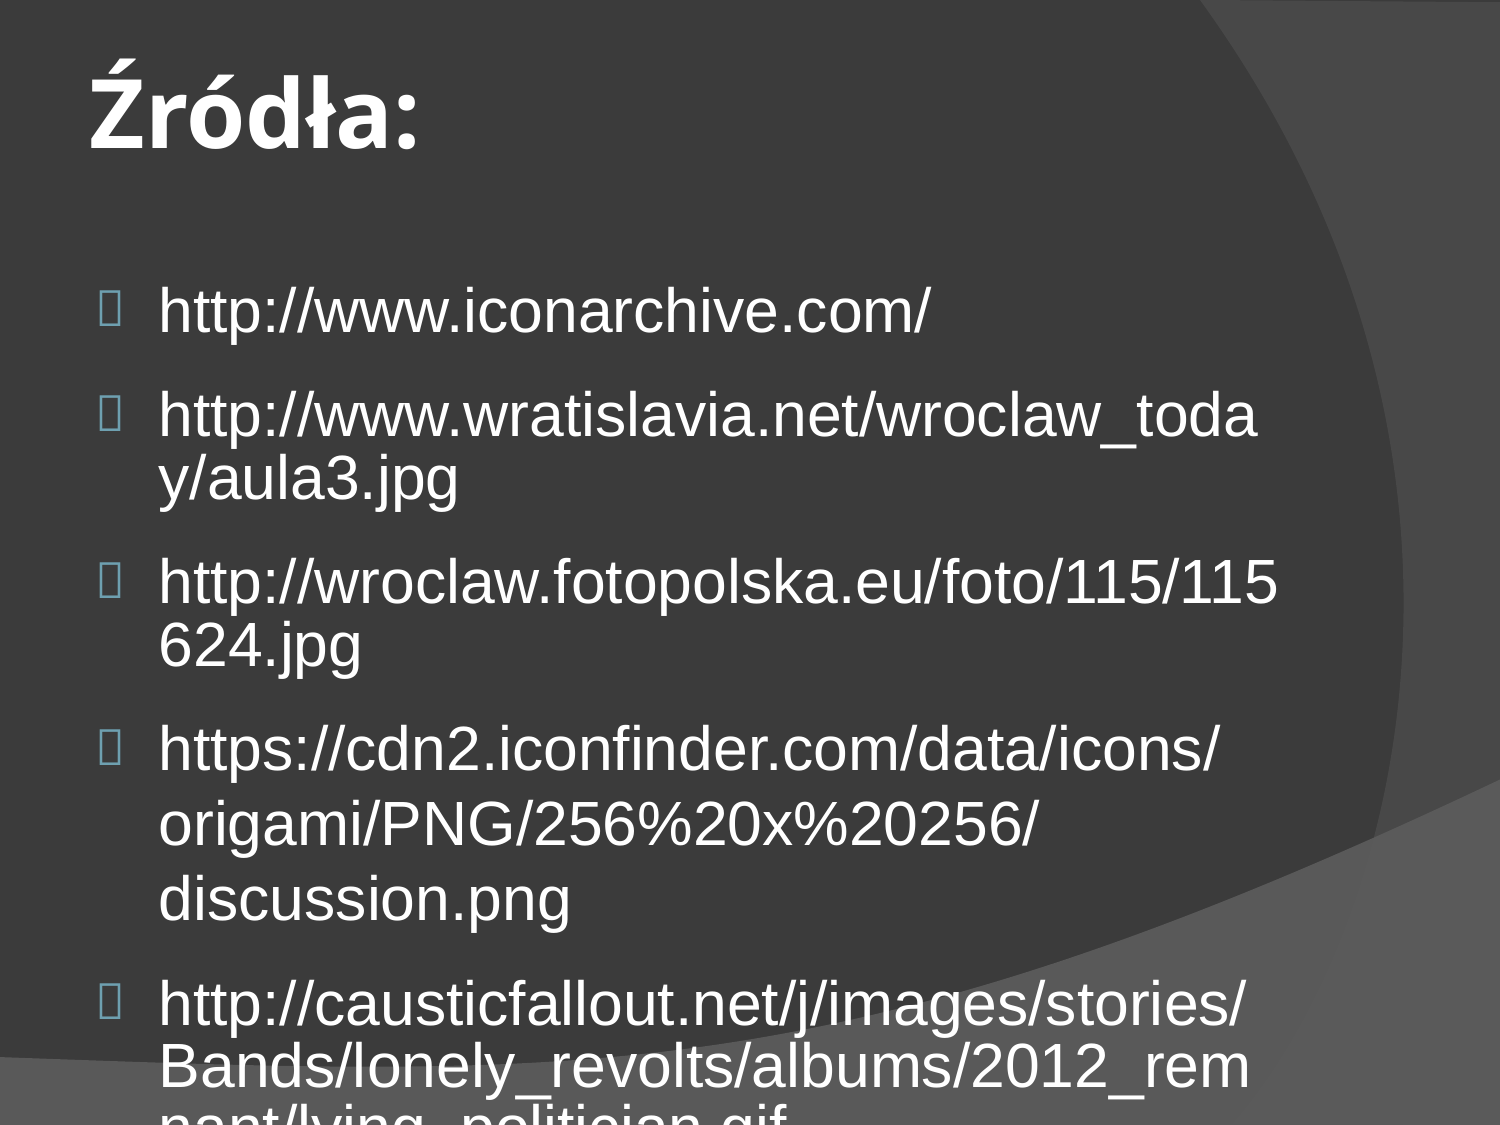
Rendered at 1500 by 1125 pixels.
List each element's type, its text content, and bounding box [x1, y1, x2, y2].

title Źródła: [75, 45, 1300, 233]
list http://www.iconarchive.com/ http://www.wratislavia.net/wroclaw_today/aula3.jpg http://wroclaw.fotopolska.eu/foto/115/115624.jpg https://cdn2.iconfinder.com/data/icons/origami/PNG/256%20x%20256/discussion.png http://causticfallout.net/j/images/stories/Bands/lonely_revolts/albums/2012_remnant/lying_politician.gif http://mindvalleyacademy.com/store/philosophers-notes/assets/images/products/lead-books.png http://www.llsoft.ca/products/images/BookManager256x256.png http://www.uni.wroc.pl/ http://nyoobserver.files.wordpress.com/2012/06/vote-icon.png http://img2.garnek.pl/a.garnek.pl/003/249/3249689_800.0.jpg/wydzial-nauk-spolecznych.jpg [75, 262, 1300, 1005]
